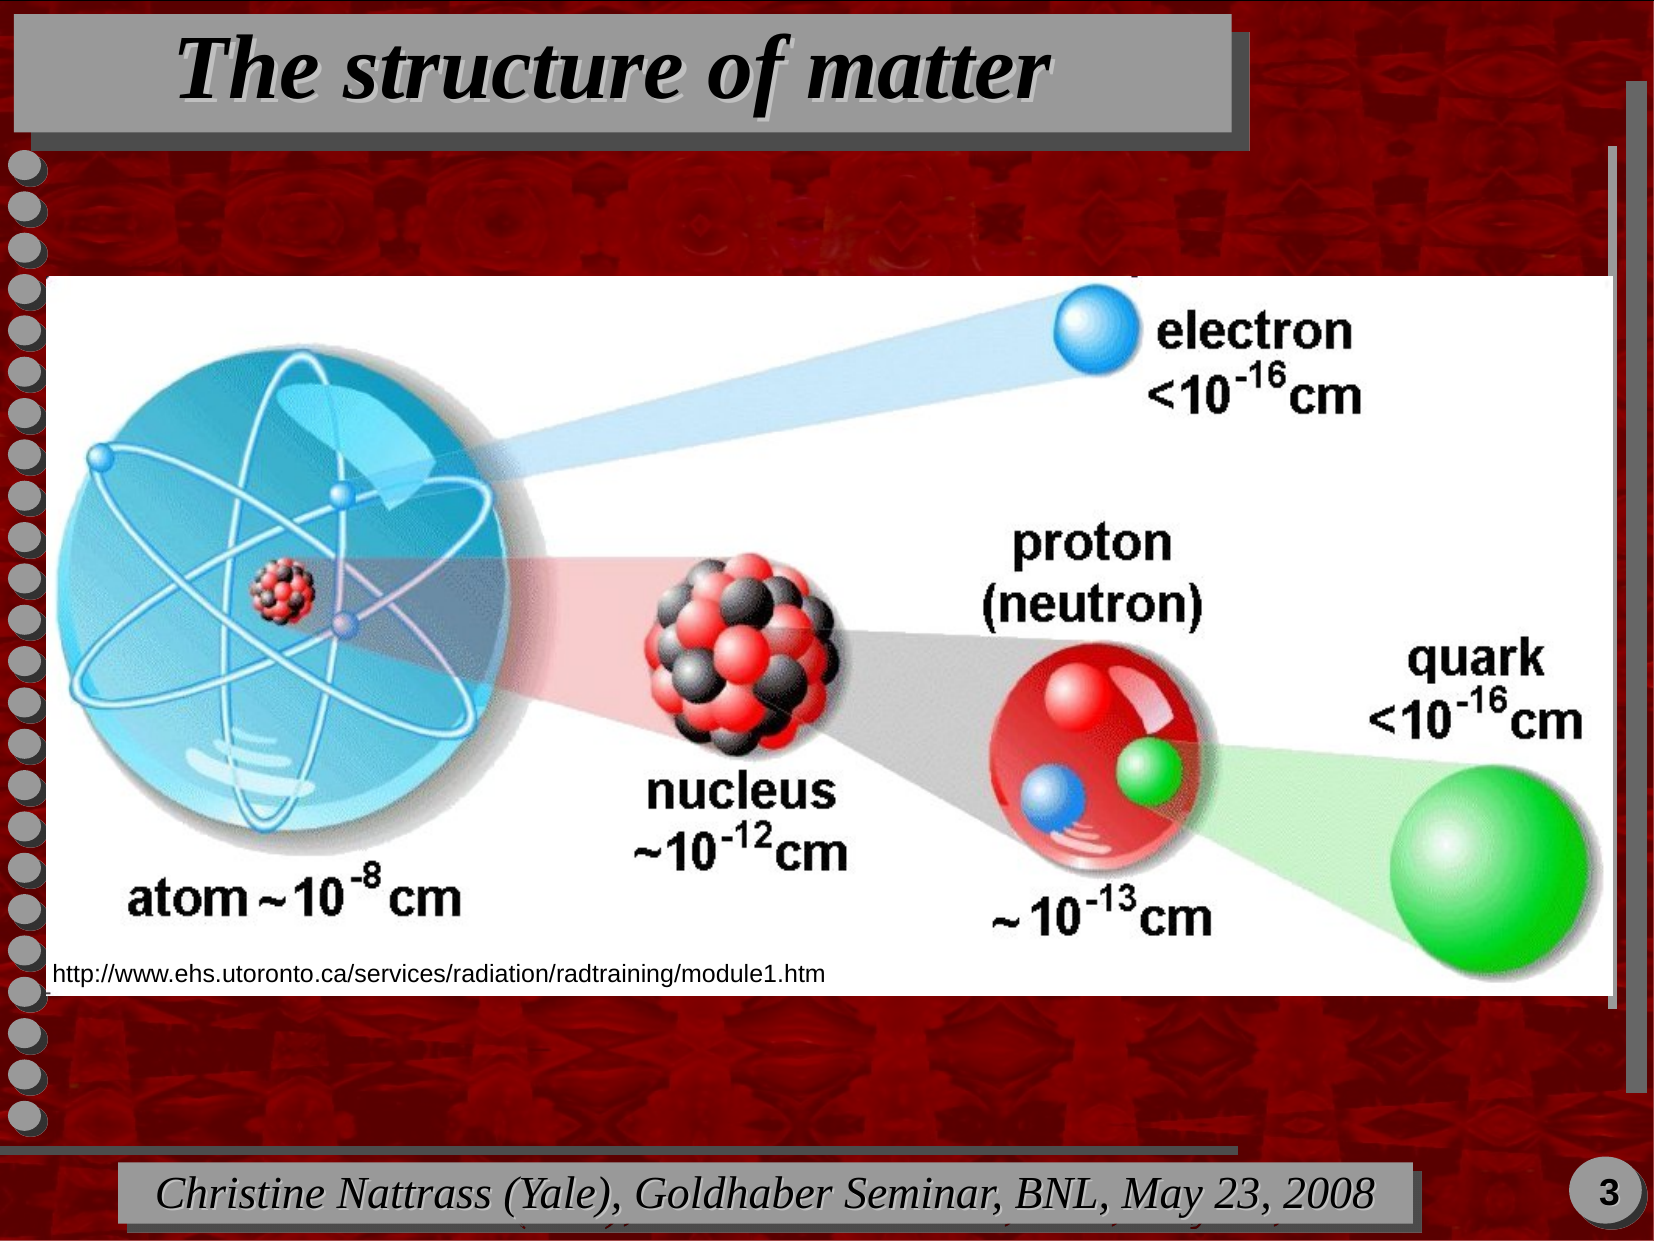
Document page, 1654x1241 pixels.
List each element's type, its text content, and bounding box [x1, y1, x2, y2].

picture [46, 276, 1613, 996]
title The structure of matter [0, 0, 1232, 152]
text_box http://www.ehs.utoronto.ca/services/radiation/radtraining/module1.htm [37, 952, 1353, 1019]
